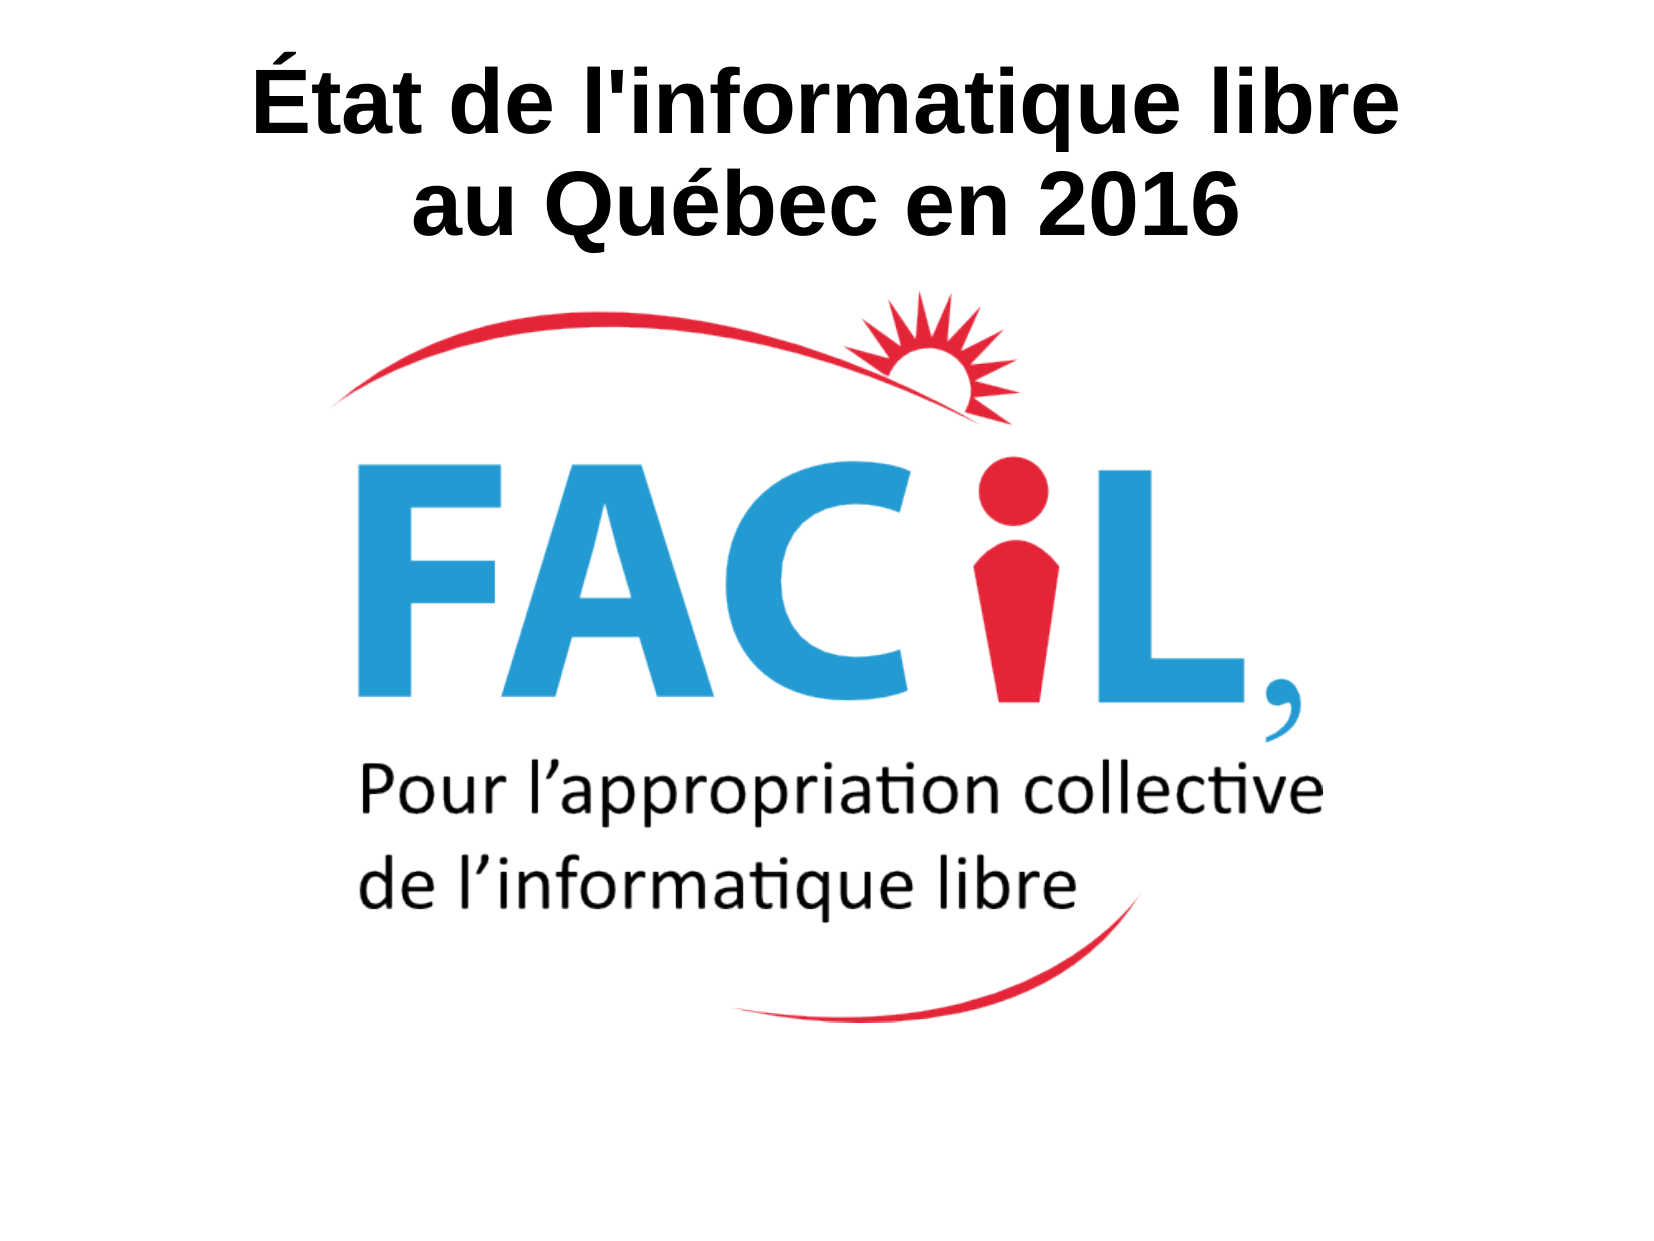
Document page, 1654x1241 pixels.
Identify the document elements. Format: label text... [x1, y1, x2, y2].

title État de l'informatique libre au Québec en 2016 [82, 49, 1571, 257]
picture [330, 290, 1323, 1023]
